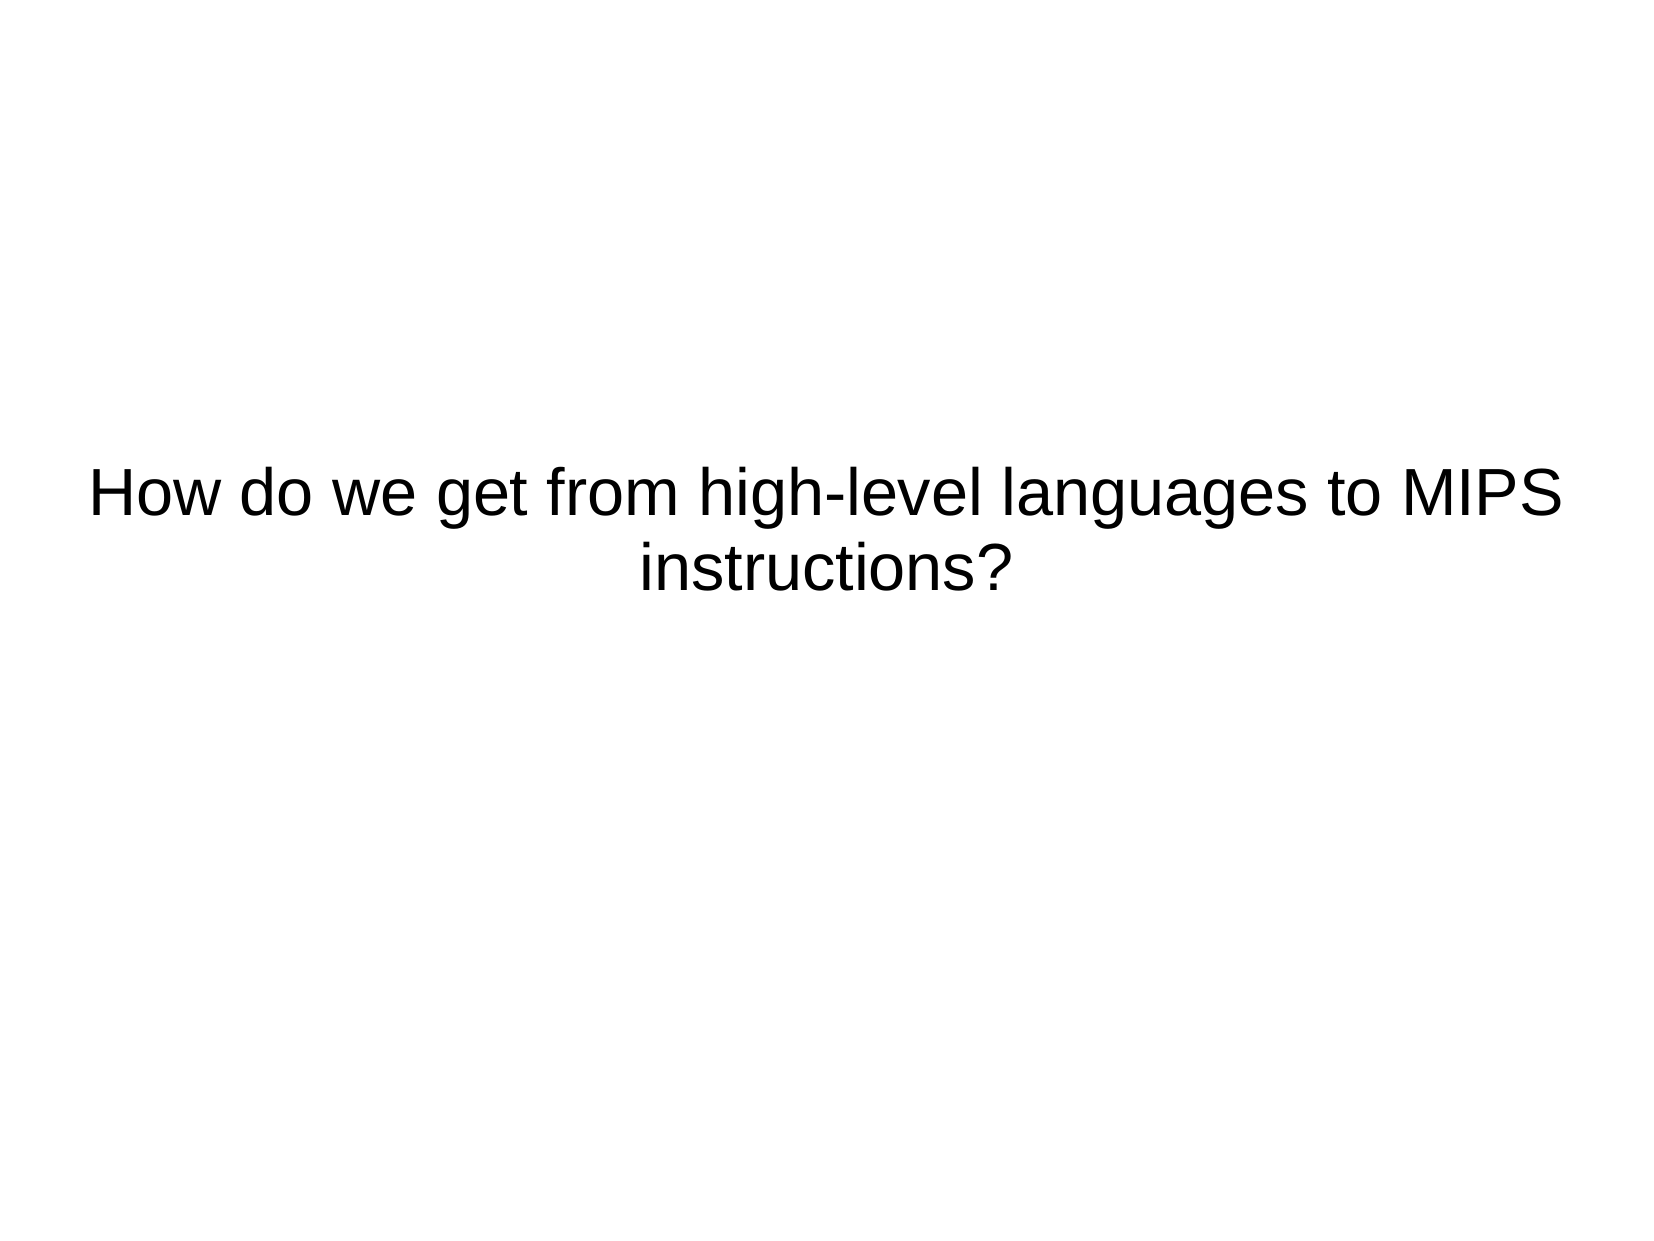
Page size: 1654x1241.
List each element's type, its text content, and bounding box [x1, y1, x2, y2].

subtitle How do we get from high-level languages to MIPS instructions? [82, 49, 1571, 1010]
